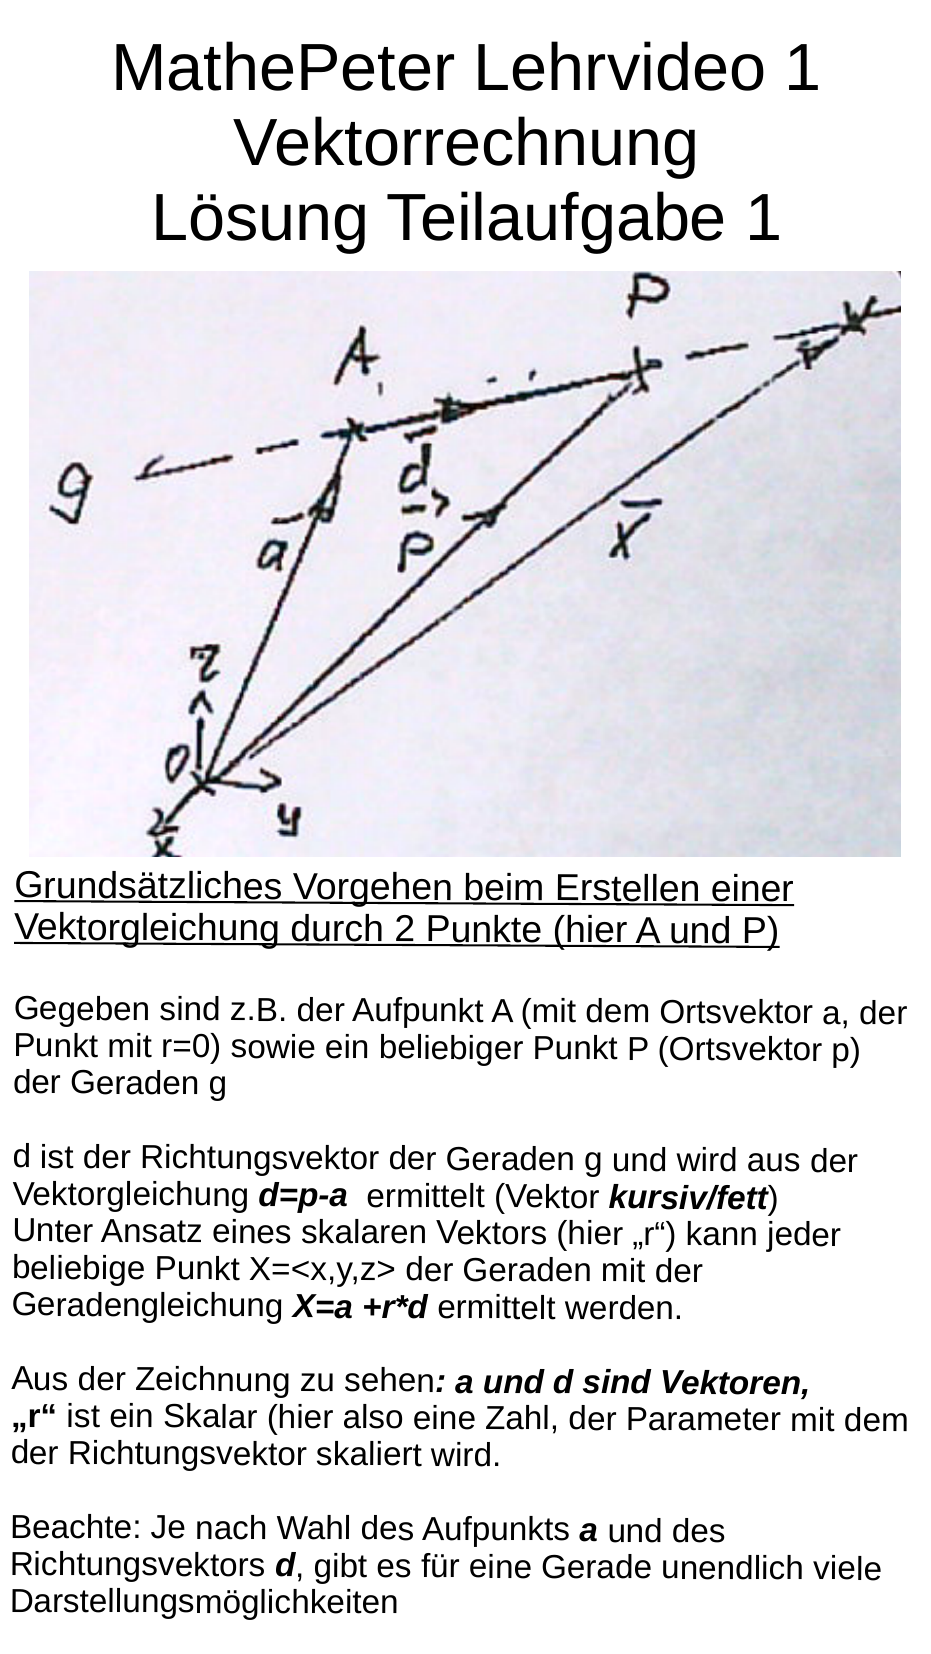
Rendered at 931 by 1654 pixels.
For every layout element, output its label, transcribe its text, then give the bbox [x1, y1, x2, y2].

title MathePeter Lehrvideo 1 Vektorrechnung Lösung Teilaufgabe 1 [10, 5, 924, 355]
text_box Grundsätzliches Vorgehen beim Erstellen einer Vektorgleichung durch 2 Punkte (hier A und P) Gegeben sind z.B. der Aufpunkt A (mit dem Ortsvektor a, der Punkt mit r=0) sowie ein beliebiger Punkt P (Ortsvektor p) der Geraden g d ist der Richtungsvektor der Geraden g und wird aus der Vektorgleichung d=p-a ermittelt (Vektor kursiv/fett) Unter Ansatz eines skalaren Vektors (hier „r“) kann jeder beliebige Punkt X=<x,y,z> der Geraden mit der Geradengleichung X=a +r*d ermittelt werden. Aus der Zeichnung zu sehen: a und d sind Vektoren, „r“ ist ein Skalar (hier also eine Zahl, der Parameter mit dem der Richtungsvektor skaliert wird. Beachte: Je nach Wahl des Aufpunkts a und des Richtungsvektors d, gibt es für eine Gerade unendlich viele Darstellungsmöglichkeiten [0, 856, 931, 1654]
picture [29, 271, 901, 857]
